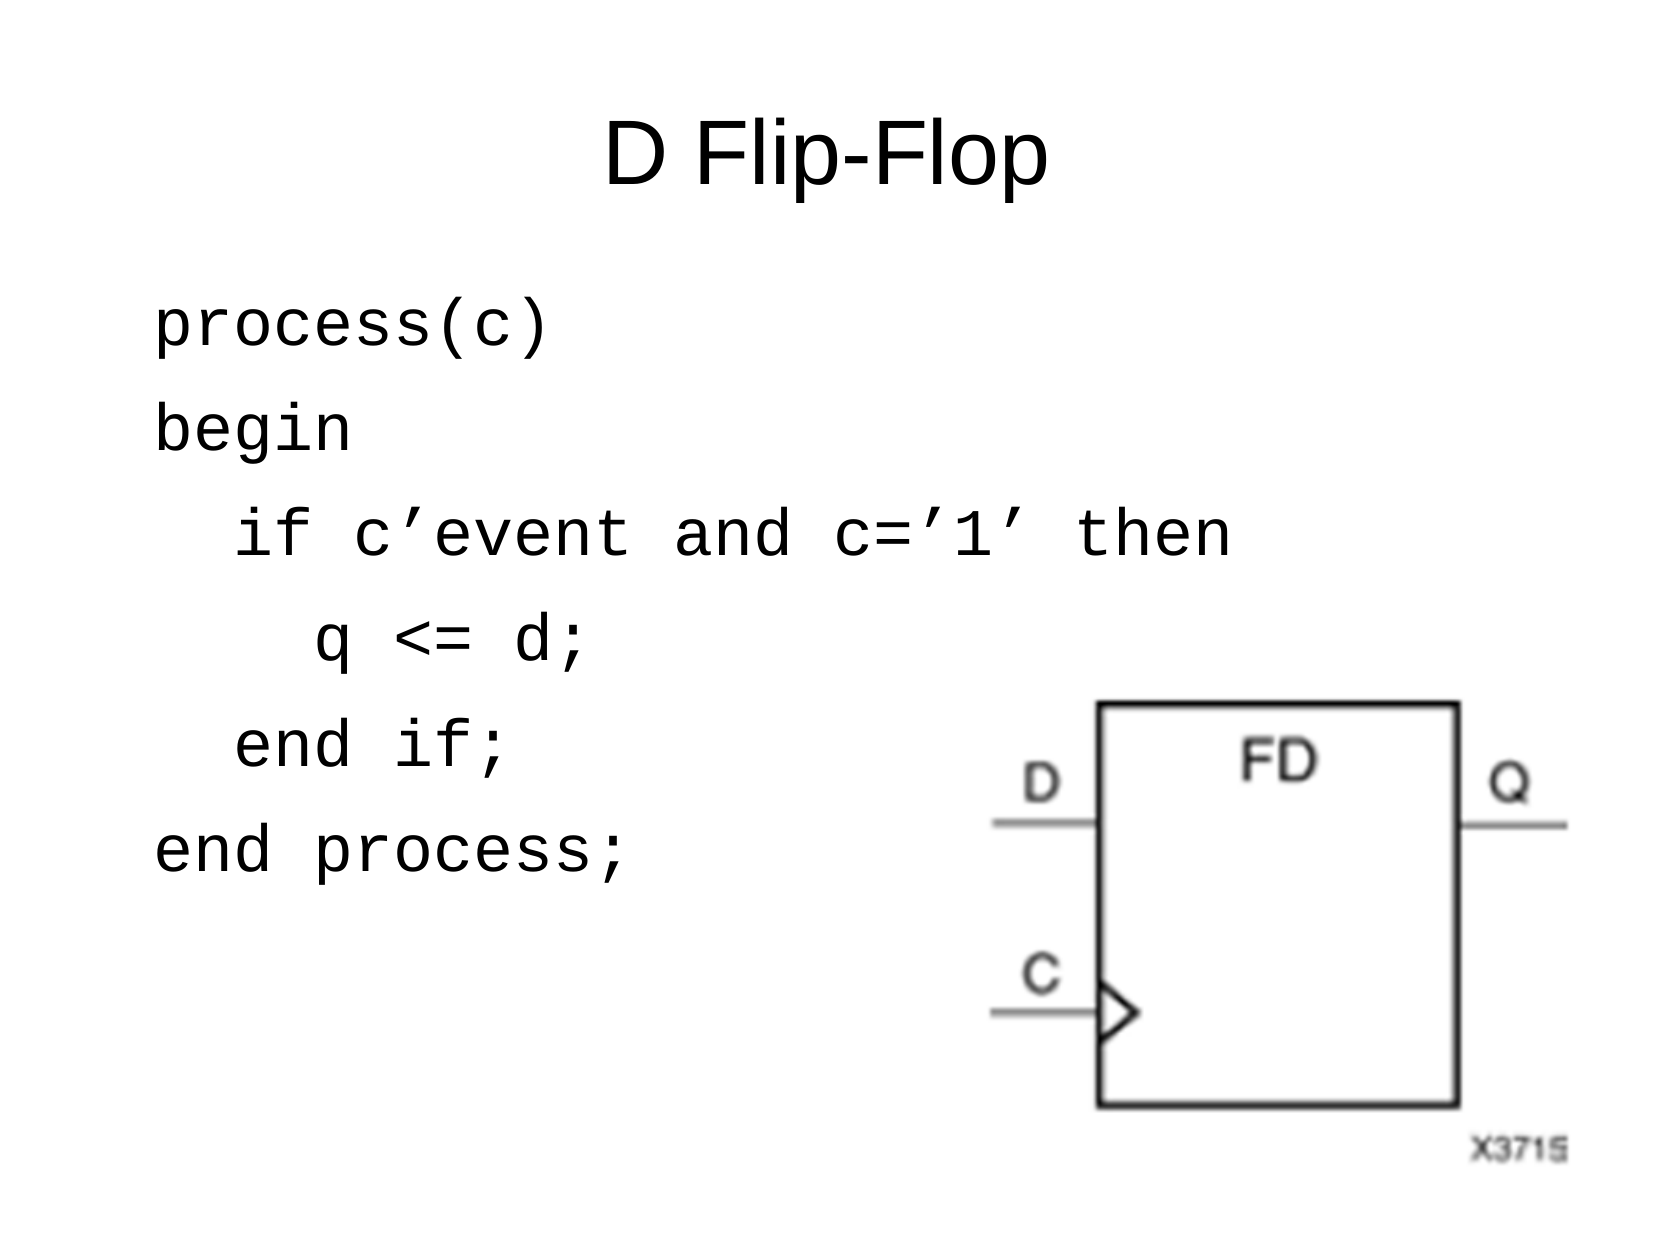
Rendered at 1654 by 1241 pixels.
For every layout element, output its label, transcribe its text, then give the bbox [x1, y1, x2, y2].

picture [975, 659, 1602, 1203]
title D Flip-Flop [82, 49, 1571, 257]
list process(c) begin if c’event and c=’1’ then q <= d; end if; end process; [82, 290, 1571, 1010]
